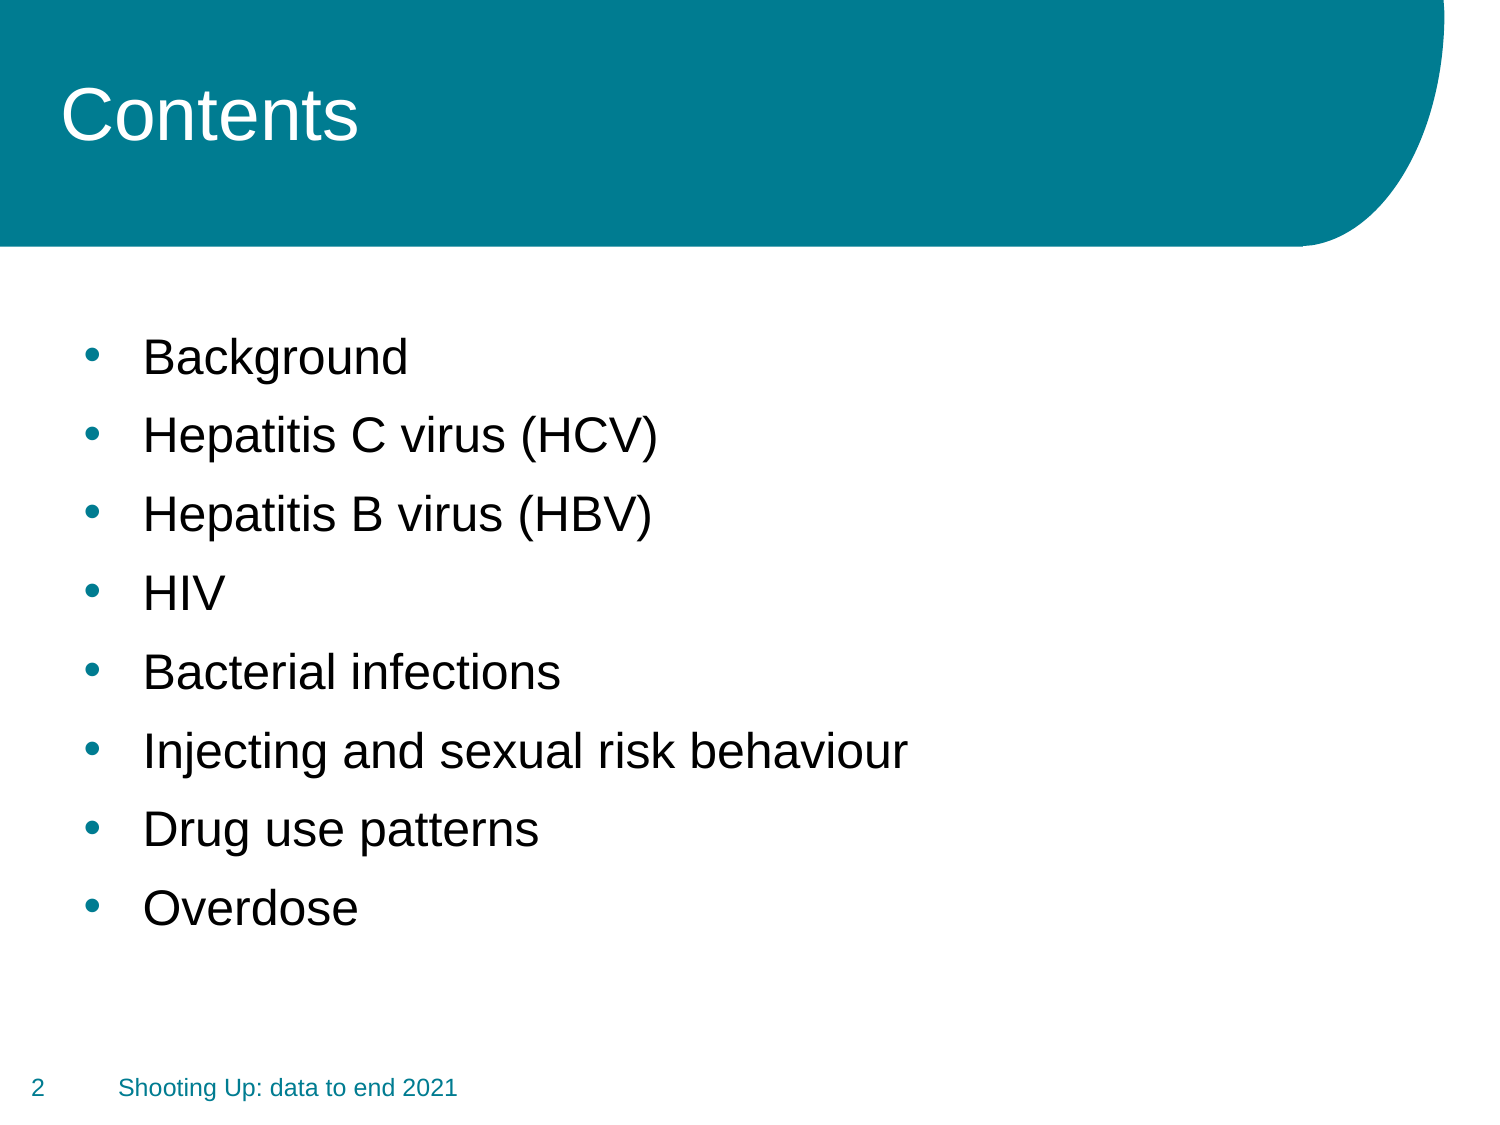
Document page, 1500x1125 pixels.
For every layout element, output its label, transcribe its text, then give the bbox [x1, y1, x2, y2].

text_box Shooting Up: data to end 2021 [103, 1056, 1335, 1116]
title Contents [48, 60, 1078, 163]
text_box Background Hepatitis C virus (HCV) Hepatitis B virus (HBV) HIV Bacterial infections Injecting and sexual risk behaviour Drug use patterns Overdose [72, 319, 1230, 941]
text_box [16, 1056, 90, 1117]
